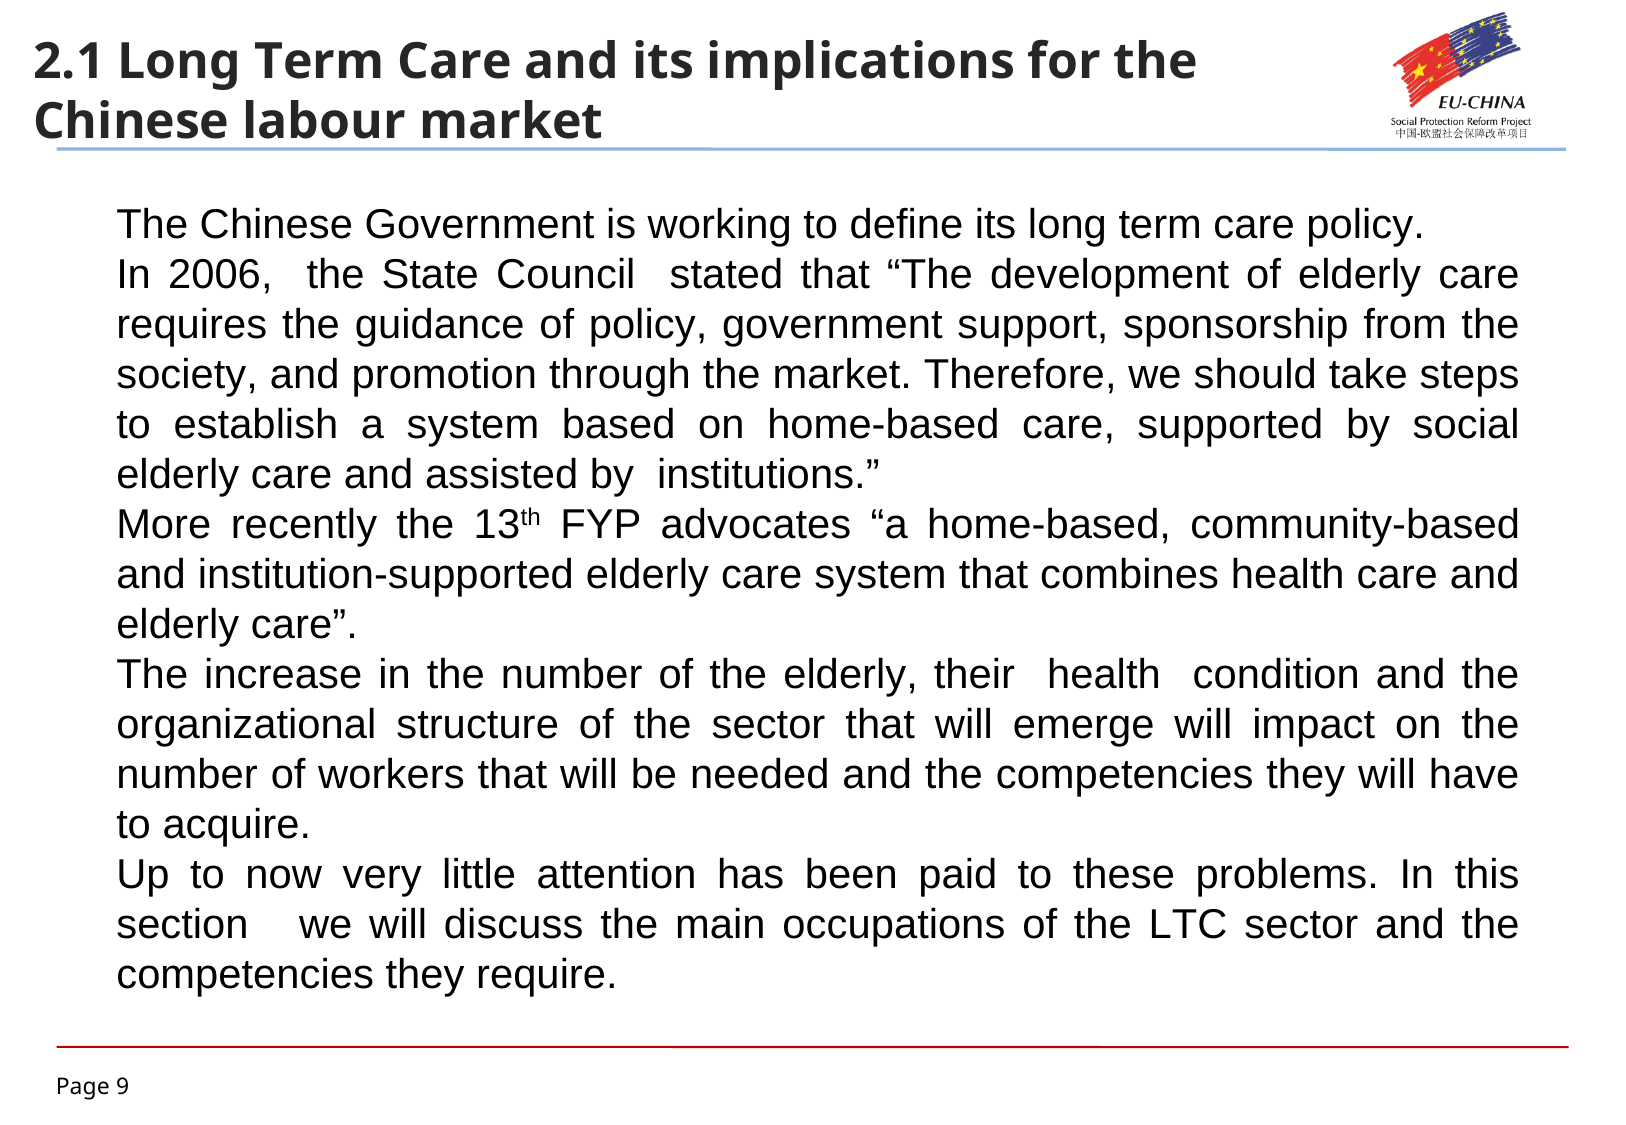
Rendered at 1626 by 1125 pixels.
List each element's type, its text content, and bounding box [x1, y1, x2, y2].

text_box 2.1 Long Term Care and its implications for the Chinese labour market [18, 20, 1364, 151]
text_box The Chinese Government is working to define its long term care policy. In 2006, the State Council stated that “The development of elderly care requires the guidance of policy, government support, sponsorship from the society, and promotion through the market. Therefore, we should take steps to establish a system based on home-based care, supported by social elderly care and assisted by institutions.” More recently the 13th FYP advocates “a home-based, community-based and institution-supported elderly care system that combines health care and elderly care”. The increase in the number of the elderly, their health condition and the organizational structure of the sector that will emerge will impact on the number of workers that will be needed and the competencies they will have to acquire. Up to now very little attention has been paid to these problems. In this section we will discuss the main occupations of the LTC sector and the competencies they require. [101, 189, 1536, 990]
picture [1386, 0, 1536, 147]
